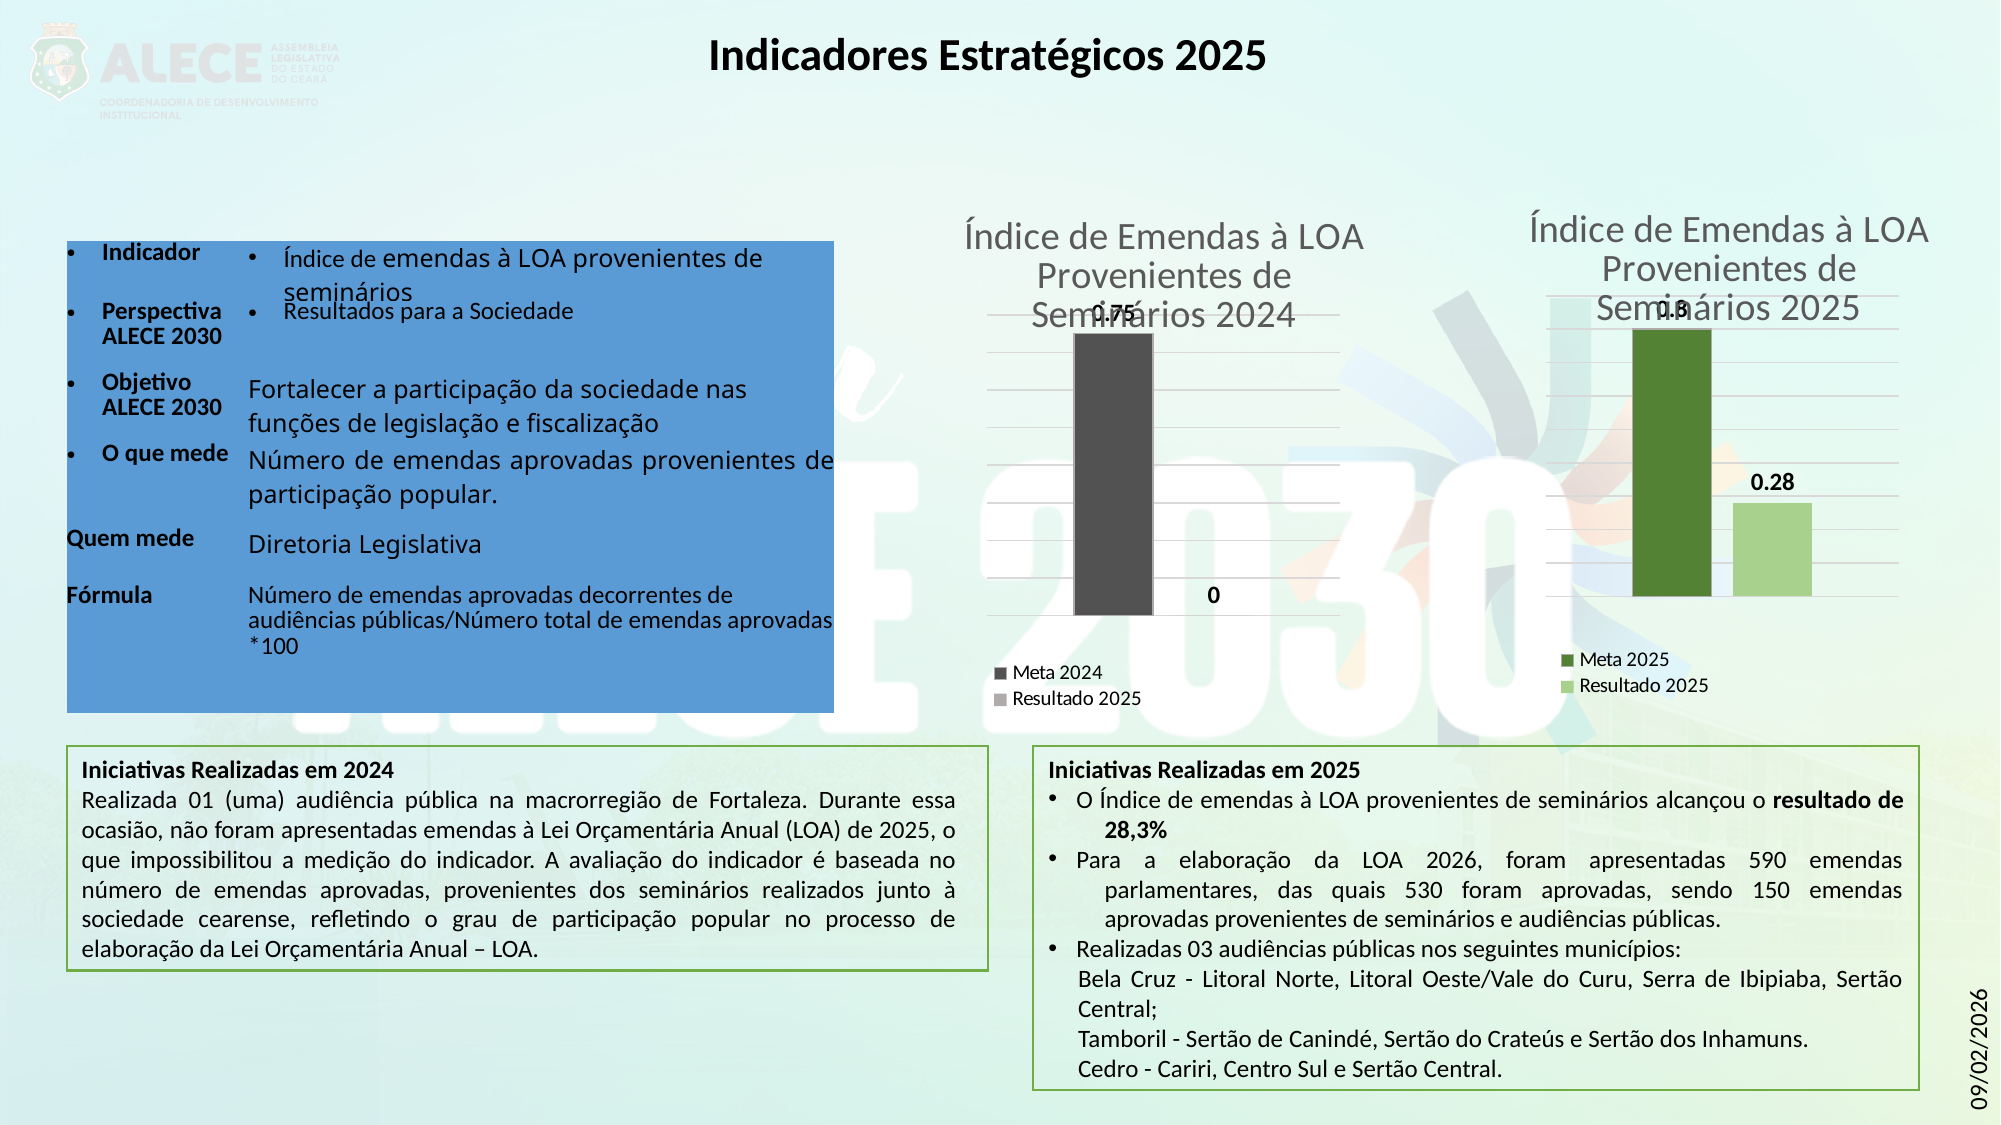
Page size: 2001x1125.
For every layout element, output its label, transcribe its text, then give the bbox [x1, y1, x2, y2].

table_cell Diretoria Legislativa [248, 527, 834, 585]
text_box Iniciativas Realizadas em 2024 Realizada 01 (uma) audiência pública na macrorregião de Fortaleza. Durante essa ocasião, não foram apresentadas emendas à Lei Orçamentária Anual (LOA) de 2025, o que impossibilitou a medição do indicador. A avaliação do indicador é baseada no número de emendas aprovadas, provenientes dos seminários realizados junto à sociedade cearense, refletindo o grau de participação popular no processo de elaboração da Lei Orçamentária Anual – LOA. [67, 746, 988, 971]
table_cell Número de emendas aprovadas provenientes de participação popular. [248, 443, 834, 527]
text_box 09/02/2026 [1954, 972, 2000, 1125]
table_cell O que mede [67, 443, 248, 527]
table_header Índice de emendas à LOA provenientes de seminários [248, 241, 834, 301]
table_cell Perspectiva ALECE 2030 [67, 301, 248, 372]
text_box Iniciativas Realizadas em 2025 O Índice de emendas à LOA provenientes de seminários alcançou o resultado de 28,3% Para a elaboração da LOA 2026, foram apresentadas 590 emendas parlamentares, das quais 530 foram aprovadas, sendo 150 emendas aprovadas provenientes de seminários e audiências públicas. Realizadas 03 audiências públicas nos seguintes municípios: Bela Cruz - Litoral Norte, Litoral Oeste/Vale do Curu, Serra de Ibipiaba, Sertão Central; Tamboril - Sertão de Canindé, Sertão do Crateús e Sertão dos Inhamuns. Cedro - Cariri, Centro Sul e Sertão Central. [1033, 746, 1919, 1090]
chart [1458, 182, 2000, 713]
title Indicadores Estratégicos 2025 [671, 22, 1305, 89]
table_header Indicador [67, 241, 248, 301]
table_cell Fortalecer a participação da sociedade nas funções de legislação e fiscalização [248, 372, 834, 443]
table_cell Resultados para a Sociedade [248, 301, 834, 372]
table_cell Número de emendas aprovadas decorrentes de audiências públicas/Número total de emendas aprovadas *100 [248, 585, 834, 713]
table_cell Fórmula [67, 585, 248, 713]
table_cell Quem mede [67, 527, 248, 585]
table_cell Objetivo ALECE 2030 [67, 372, 248, 443]
chart [893, 189, 1436, 720]
